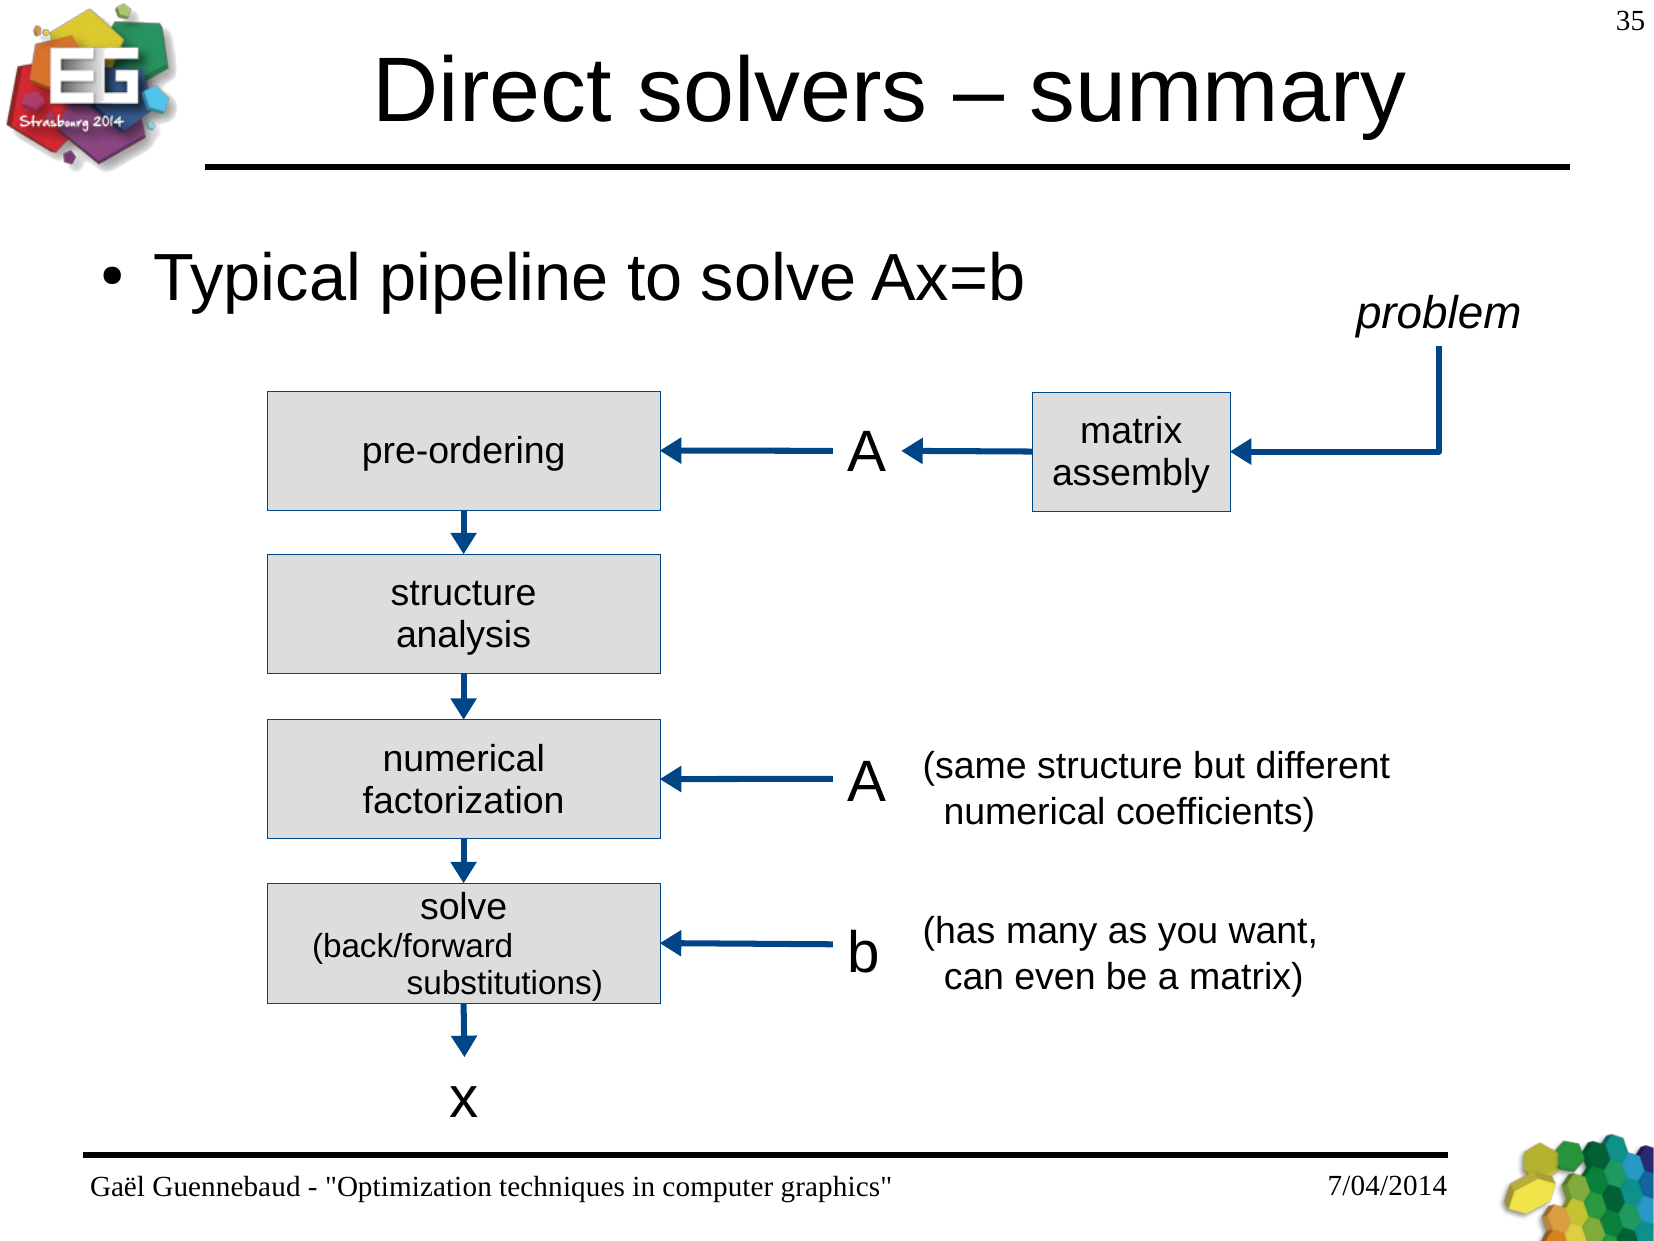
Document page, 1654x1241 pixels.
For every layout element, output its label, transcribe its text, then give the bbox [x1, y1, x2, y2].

picture [0, 0, 180, 180]
text_box (has many as you want, can even be a matrix) [832, 883, 1334, 1006]
text_box matrix assembly [1032, 392, 1231, 512]
text_box numerical factorization [267, 719, 661, 839]
list Typical pipeline to solve Ax=b [82, 240, 1571, 1126]
title Direct solvers – summary [210, 31, 1571, 148]
picture [1499, 1128, 1654, 1241]
text_box A [832, 410, 902, 491]
text_box x [435, 1056, 494, 1137]
text_box solve (back/forward substitutions) [267, 883, 661, 1004]
text_box b [832, 912, 895, 993]
text_box A [832, 741, 902, 822]
text_box pre-ordering [267, 391, 661, 511]
text_box (same structure but different numerical coefficients) [832, 717, 1406, 840]
text_box problem [1341, 280, 1537, 347]
text_box structure analysis [267, 554, 661, 674]
